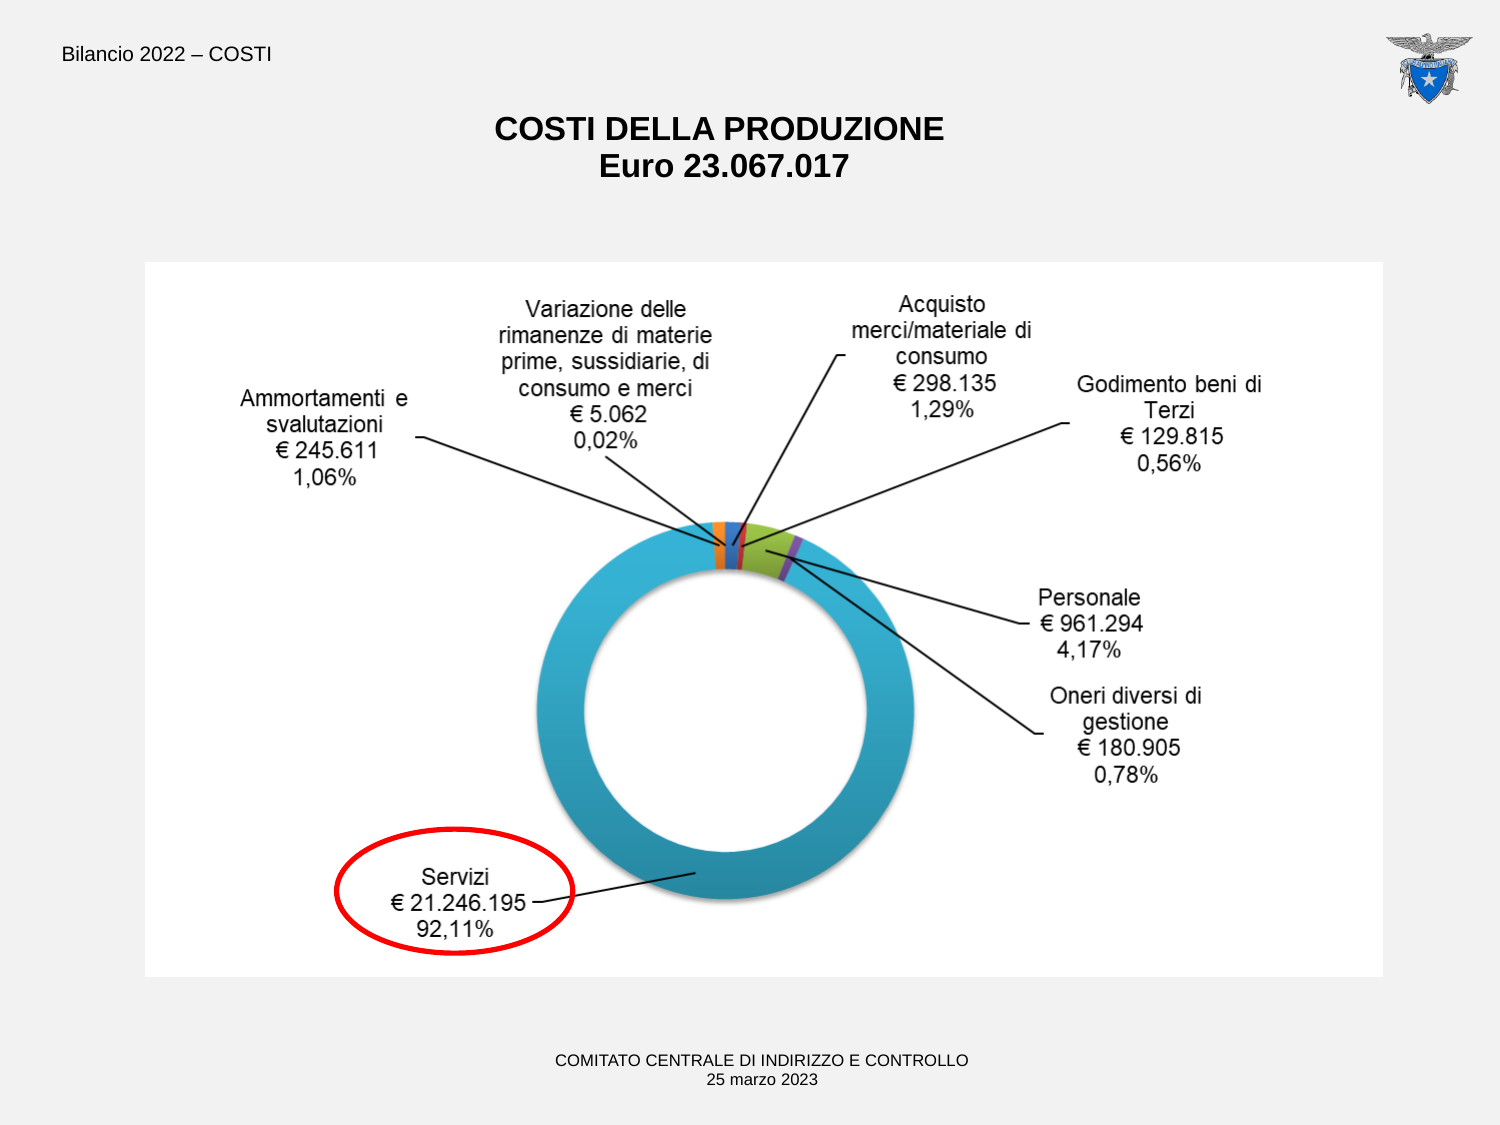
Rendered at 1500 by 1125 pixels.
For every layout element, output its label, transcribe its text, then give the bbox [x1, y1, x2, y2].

picture [1382, 29, 1477, 112]
text_box COMITATO CENTRALE DI INDIRIZZO E CONTROLLO 25 marzo 2023 [278, 1044, 1247, 1100]
picture [145, 262, 1383, 977]
text_box COSTI DELLA PRODUZIONE Euro 23.067.017 [246, 95, 1204, 201]
text_box Bilancio 2022 – COSTI [46, 35, 469, 76]
